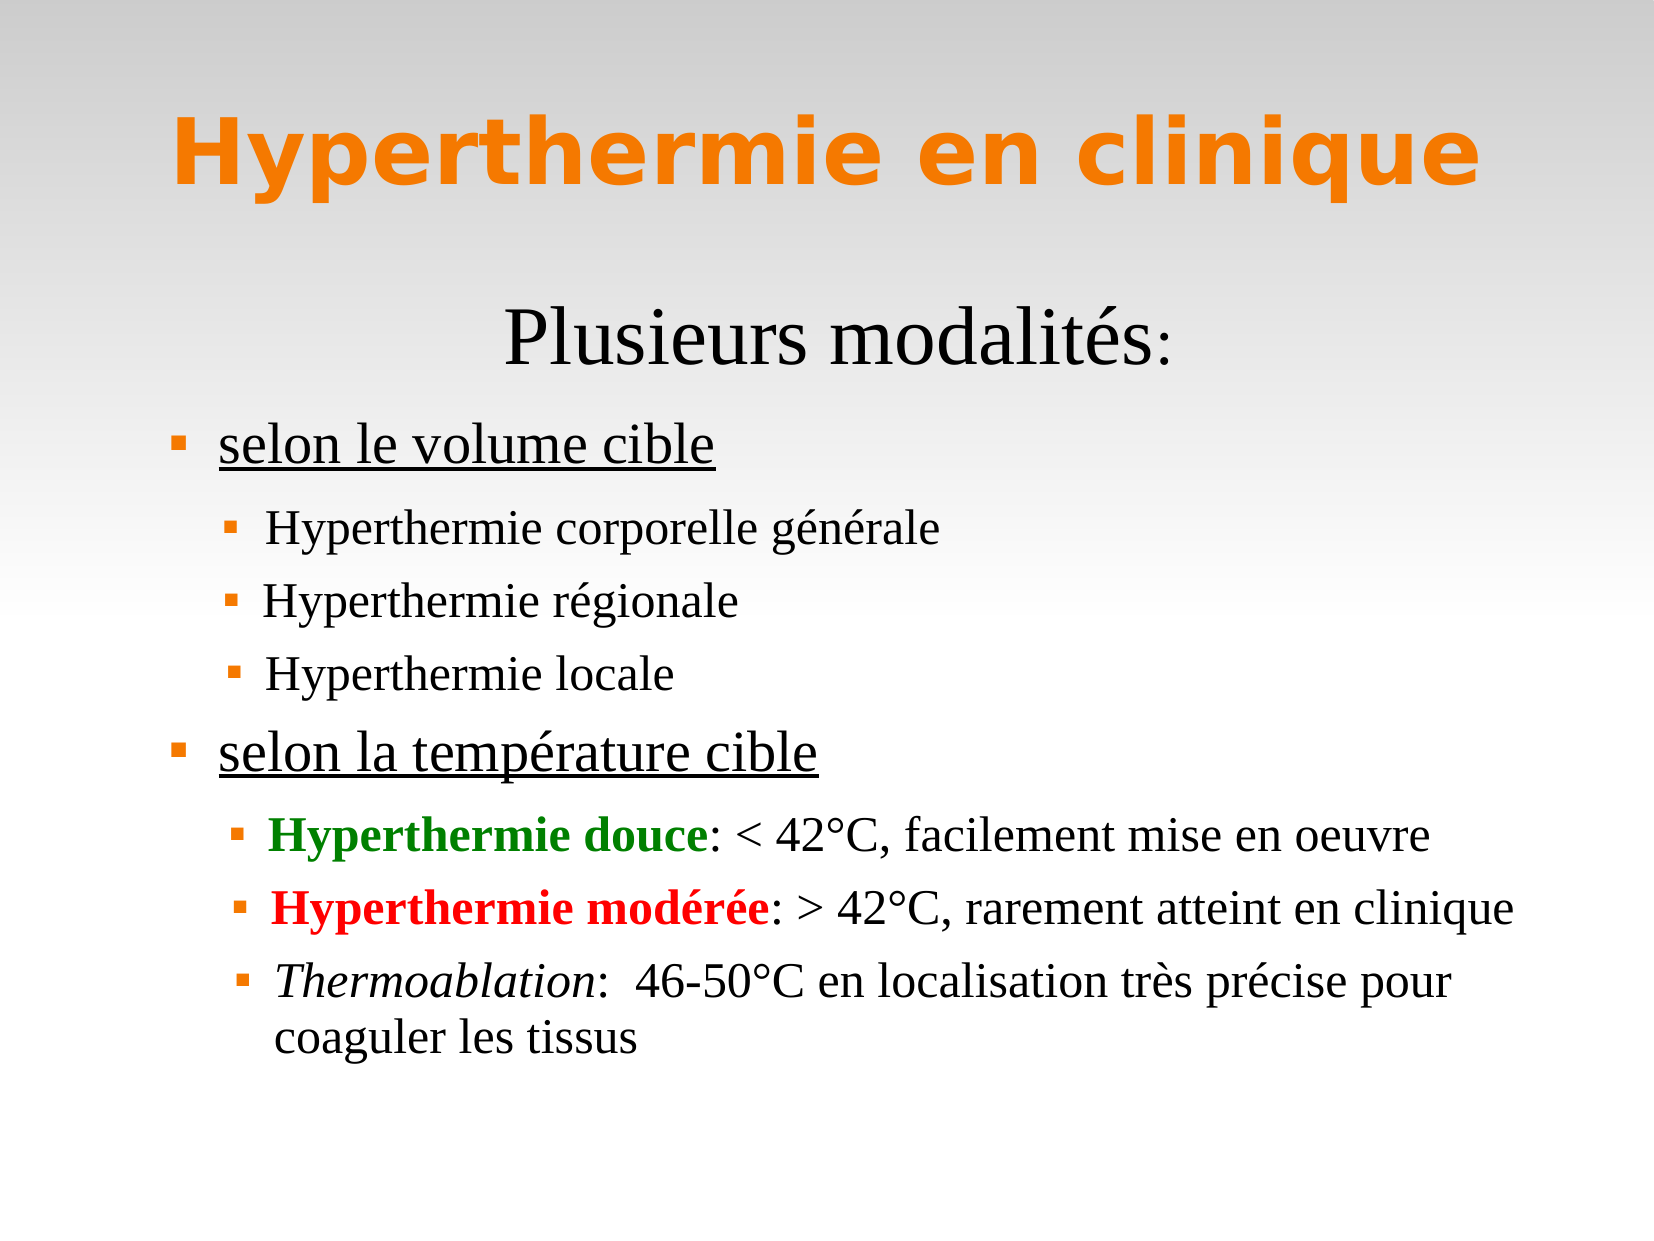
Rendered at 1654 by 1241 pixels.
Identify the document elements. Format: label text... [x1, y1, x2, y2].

list Plusieurs modalités: selon le volume cible Hyperthermie corporelle générale Hyperthermie régionale Hyperthermie locale selon la température cible Hyperthermie douce: < 42°C, facilement mise en oeuvre Hyperthermie modérée: > 42°C, rarement atteint en clinique Thermoablation: 46-50°C en localisation très précise pour coaguler les tissus [82, 290, 1571, 1131]
title Hyperthermie en clinique [82, 56, 1571, 250]
